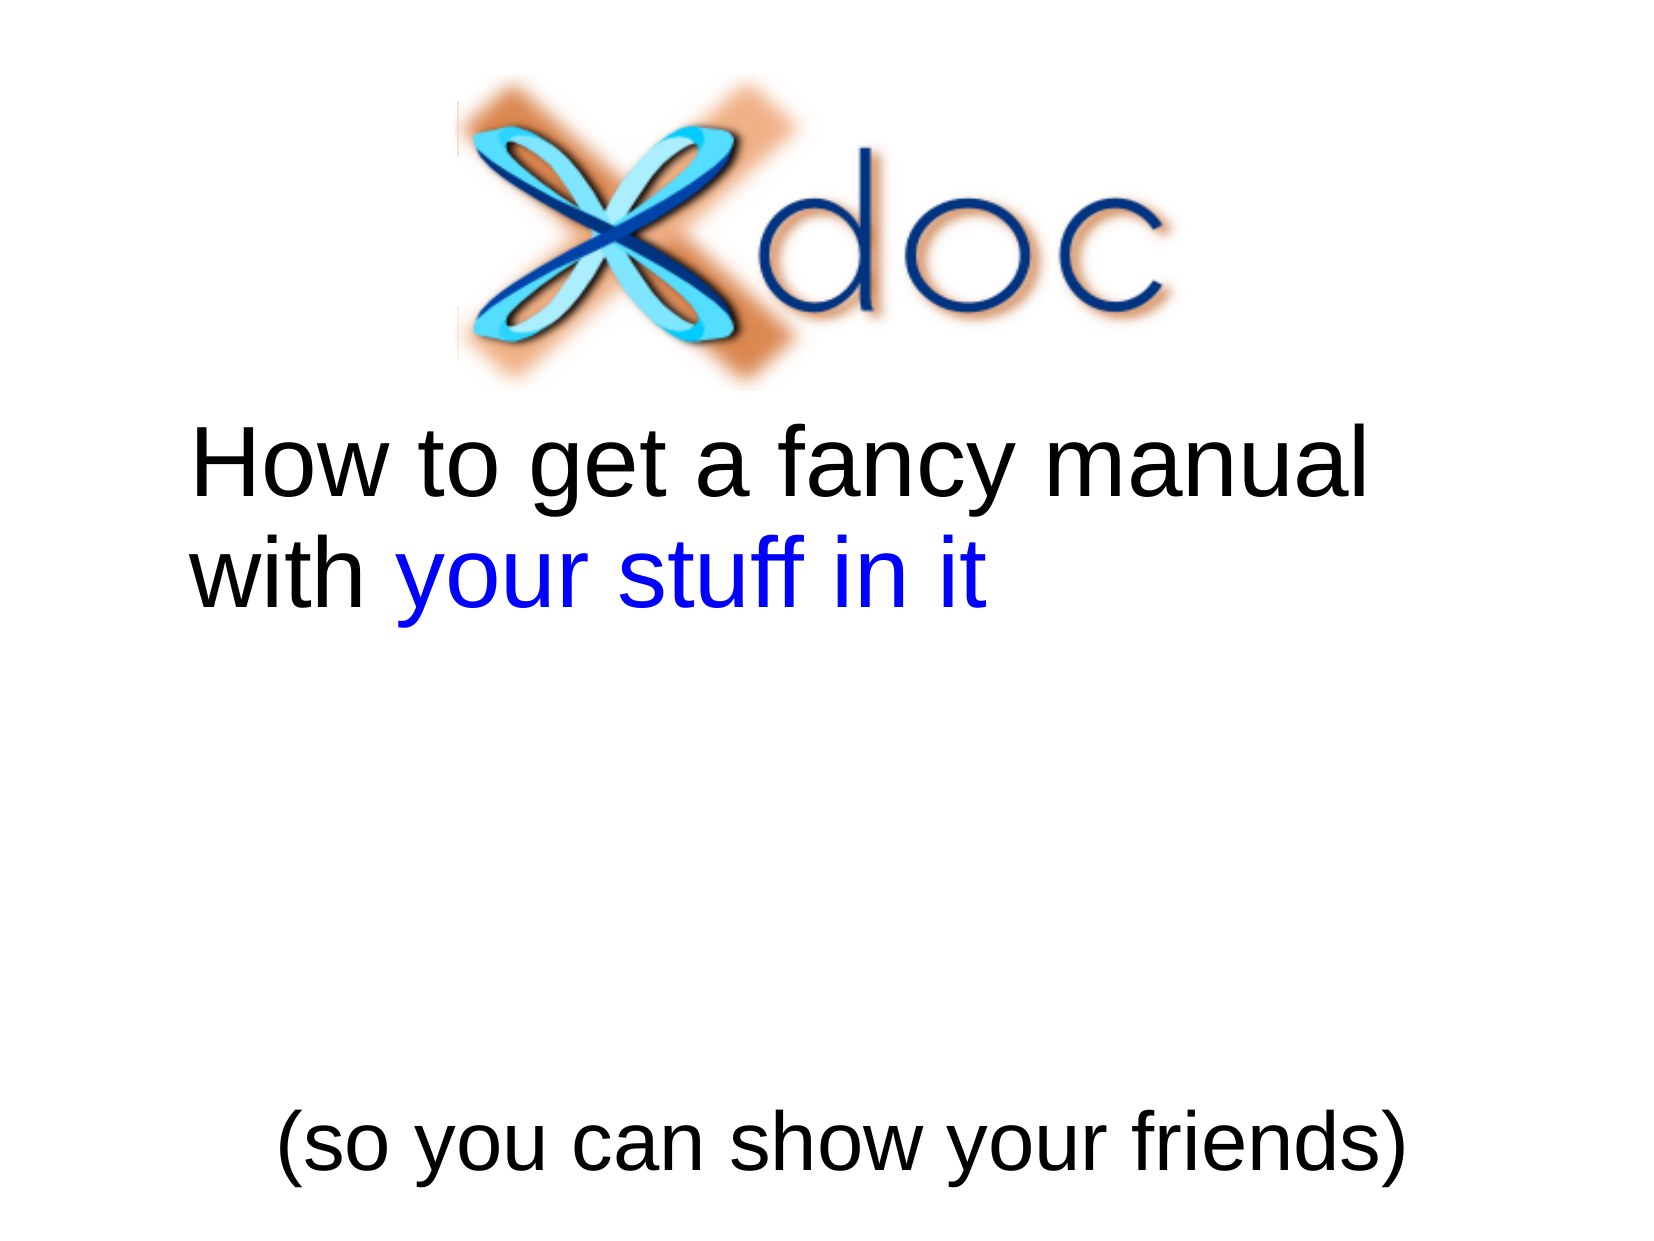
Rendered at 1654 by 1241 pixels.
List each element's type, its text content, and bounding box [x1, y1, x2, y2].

picture [454, 74, 1186, 391]
text_box How to get a fancy manual with your stuff in it [175, 398, 1388, 637]
text_box (so you can show your friends) [260, 1087, 1426, 1201]
